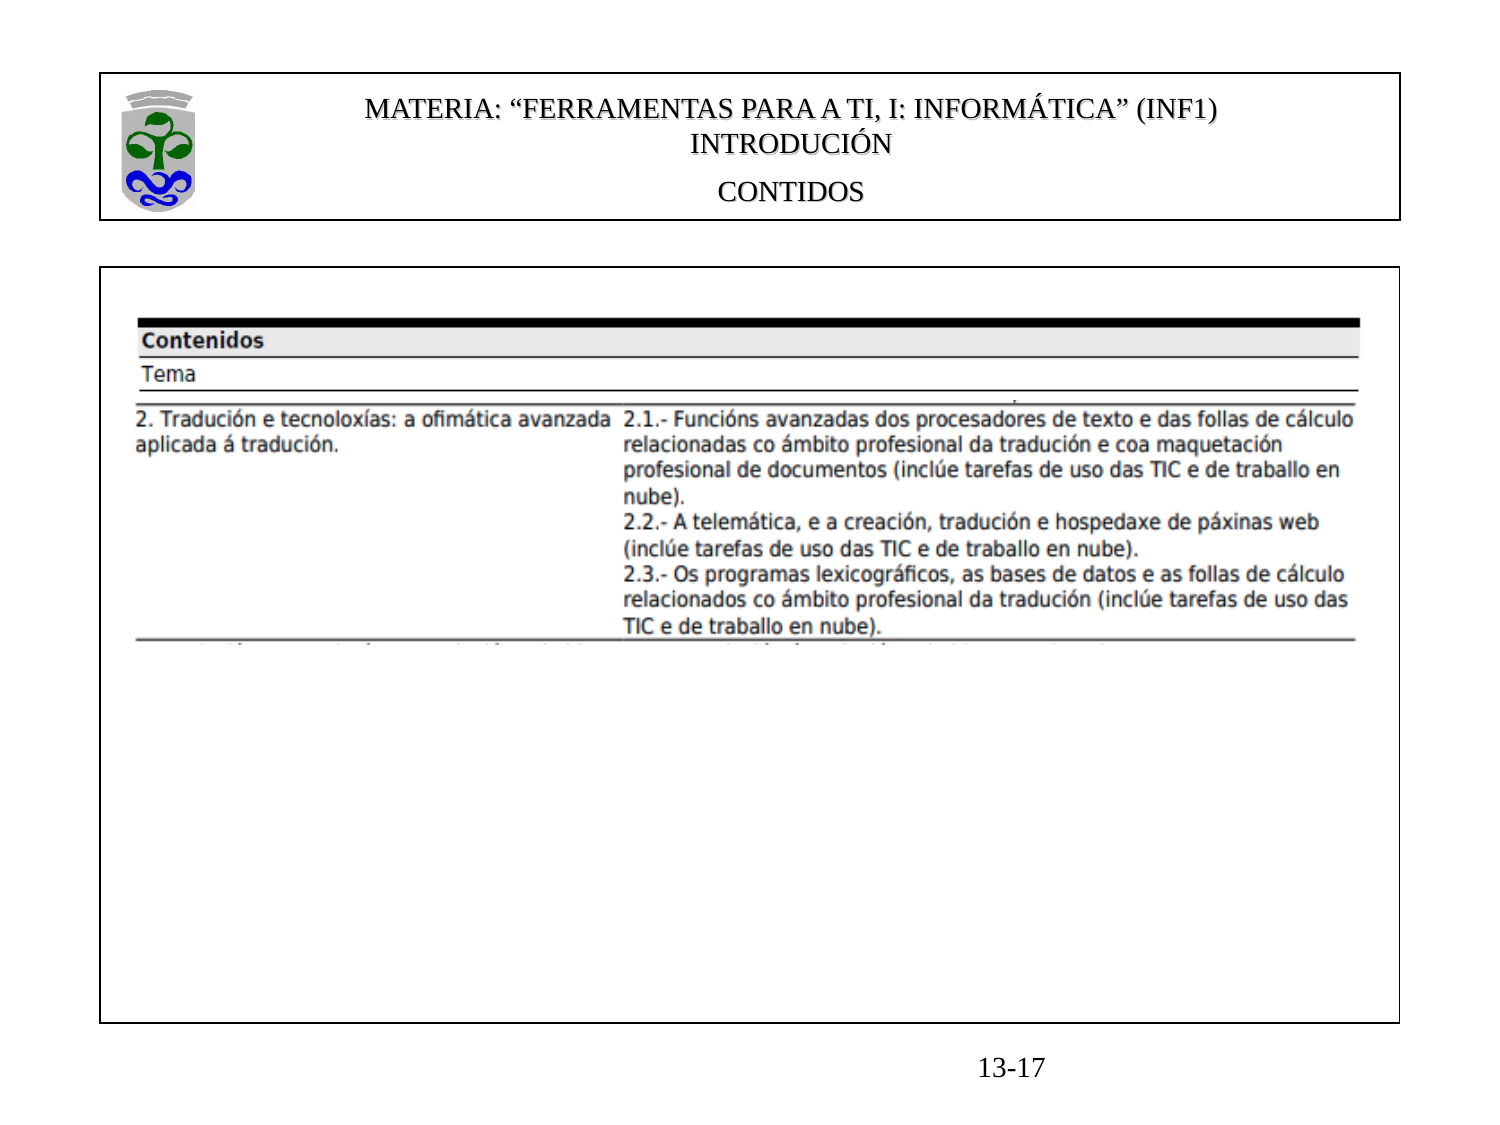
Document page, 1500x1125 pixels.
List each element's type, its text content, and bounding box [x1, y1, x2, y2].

text_box 13-17 [962, 1040, 1423, 1083]
picture [135, 400, 1364, 645]
text_box MATERIA: “FERRAMENTAS PARA A TI, I: INFORMÁTICA” (INF1) INTRODUCIÓN CONTIDOS [206, 81, 1377, 217]
picture [135, 315, 1365, 398]
text_box CONTENIDOS [147, 172, 1341, 223]
